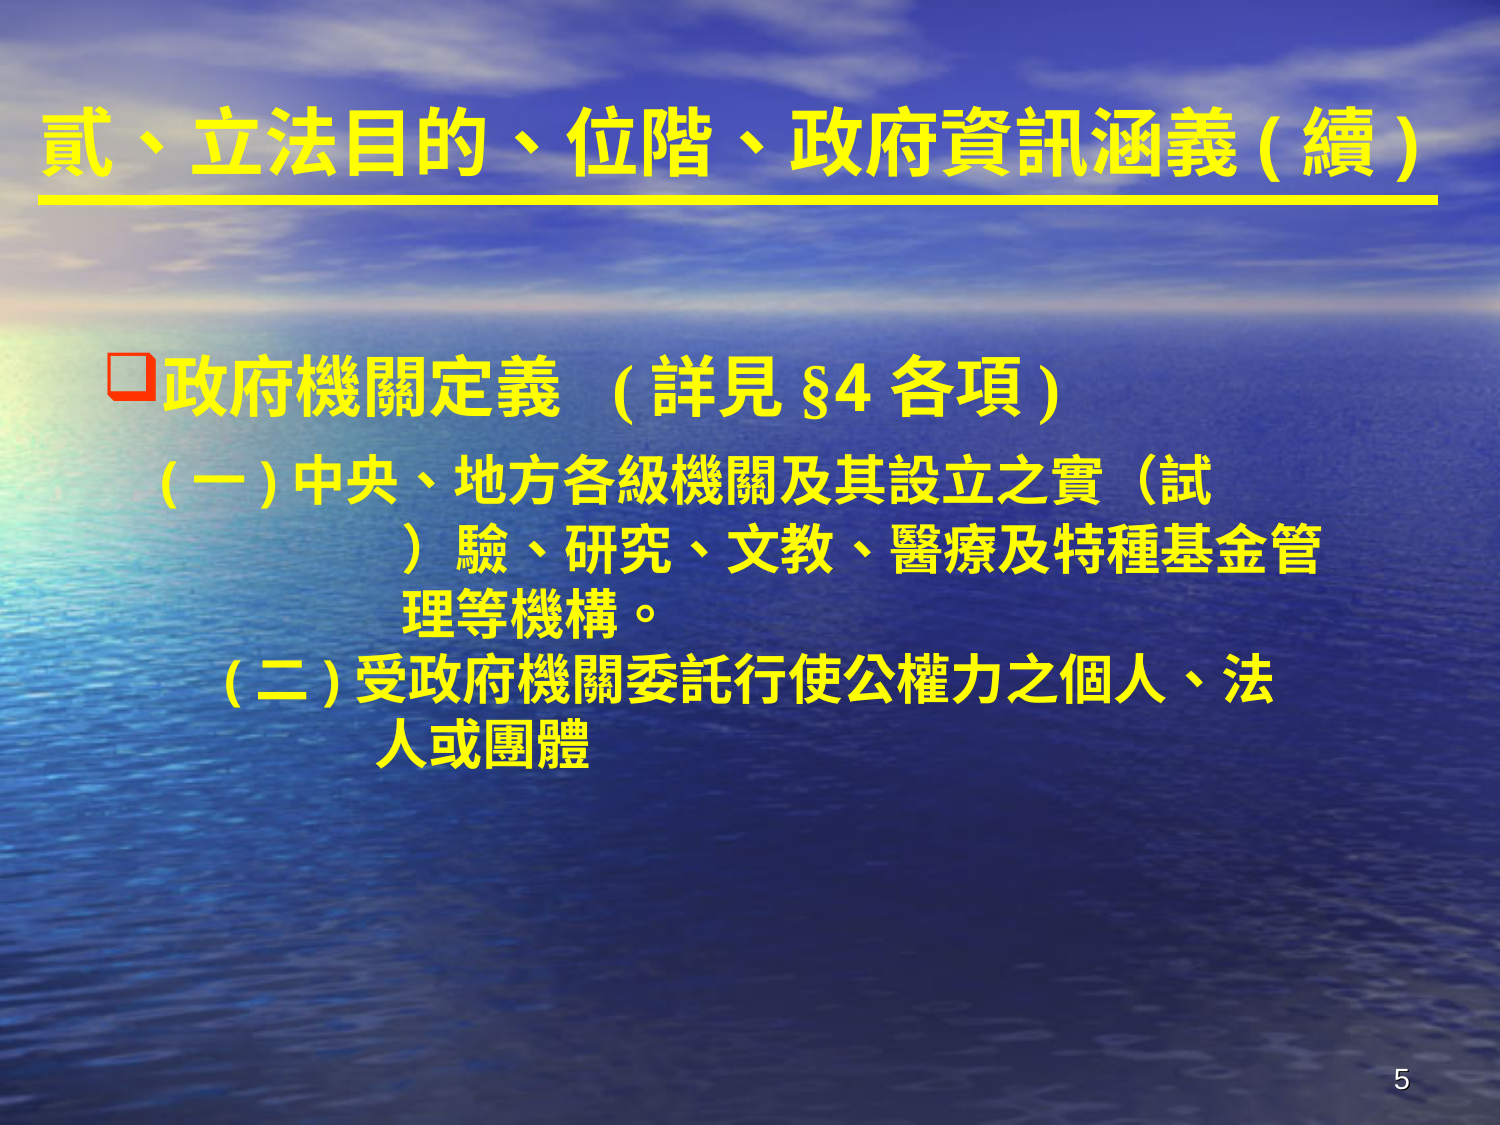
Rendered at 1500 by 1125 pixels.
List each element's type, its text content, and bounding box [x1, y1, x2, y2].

picture [0, 0, 1500, 1125]
text_box <number> [1074, 1024, 1426, 1103]
text_box 政府機關定義 (詳見§4各項) (一)中央、地方各級機關及其設立之實（試 ）驗、研究、文教、醫療及特種基金管 理等機構。 (二)受政府機關委託行使公權力之個人、法 人或團體 [87, 337, 1450, 916]
text_box 貳、立法目的、位階、政府資訊涵義(續) [24, 87, 1451, 193]
